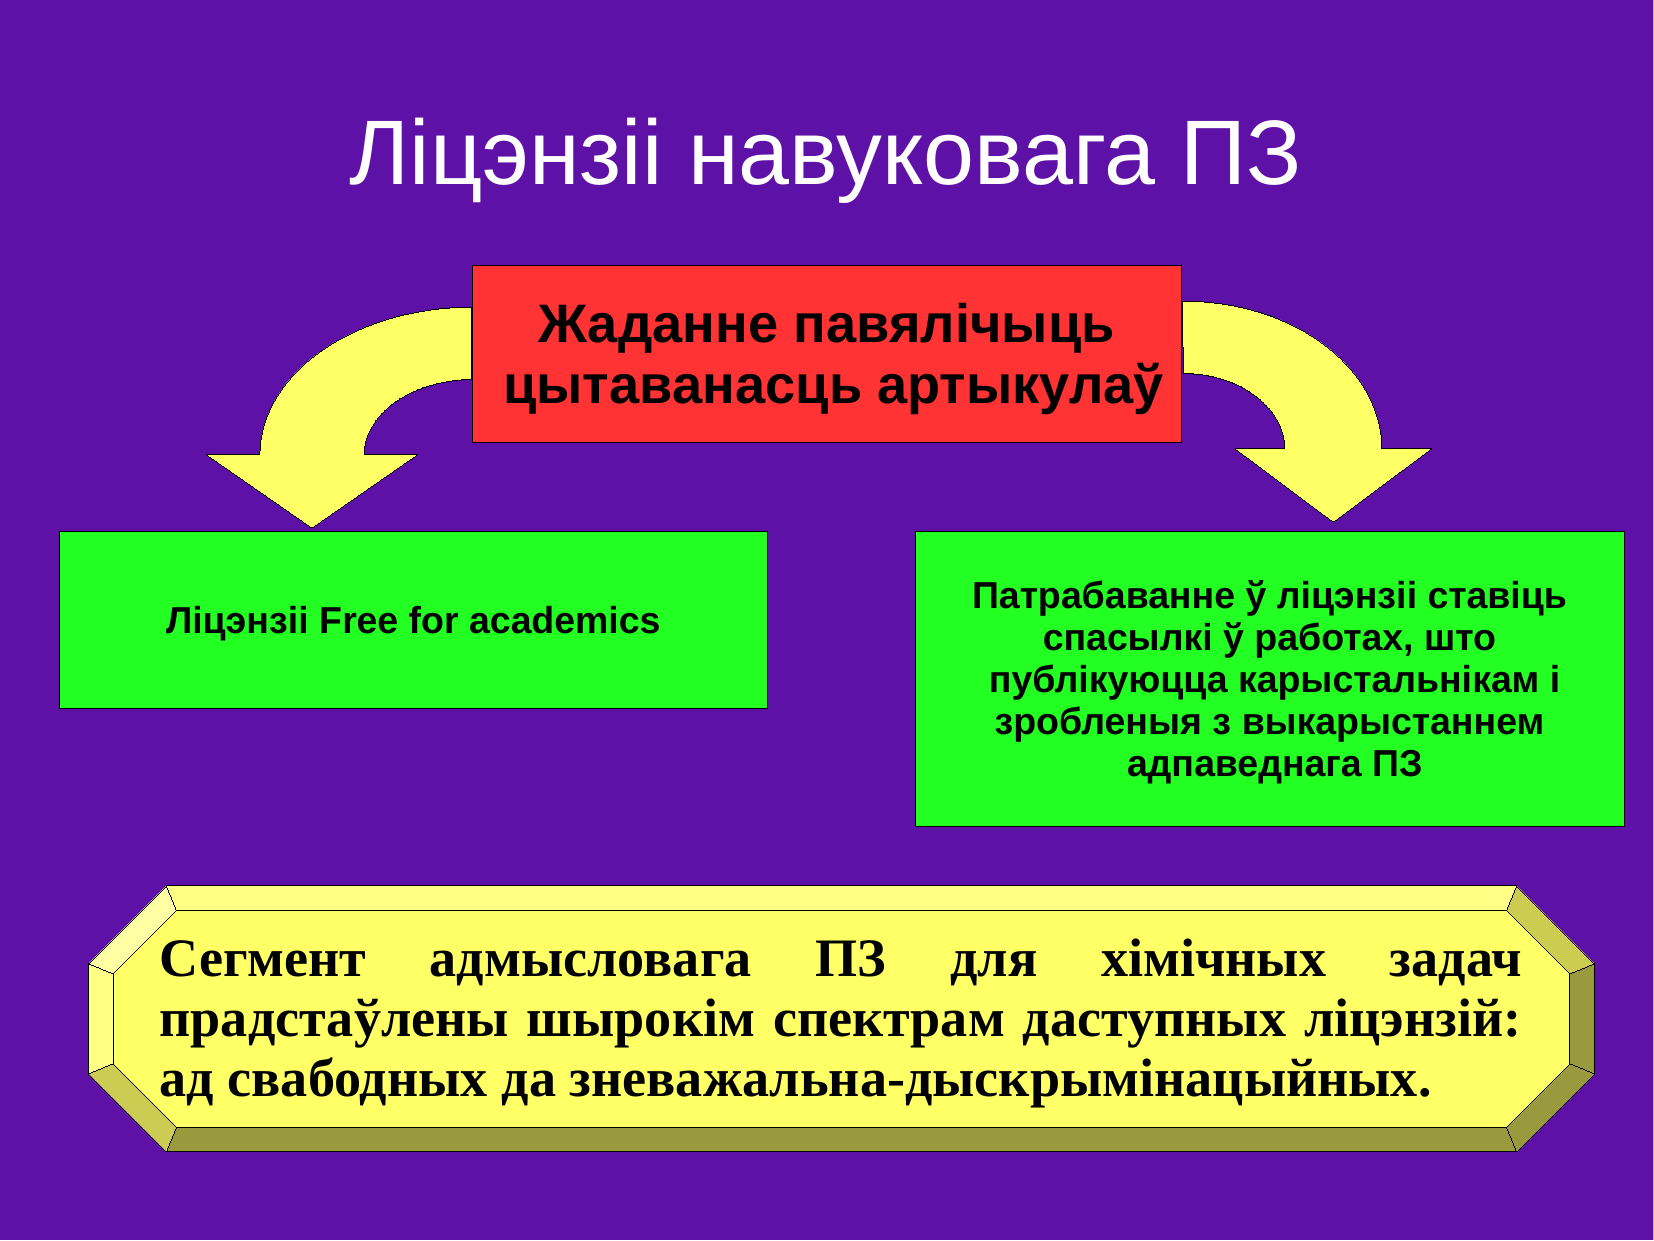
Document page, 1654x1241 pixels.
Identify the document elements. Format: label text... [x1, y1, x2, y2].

text_box [1182, 301, 1432, 522]
text_box Патрабаванне ў ліцэнзіі ставіць спасылкі ў работах, што публікуюцца карыстальнікам і зробленыя з выкарыстаннем адпаведнага ПЗ [915, 531, 1625, 827]
text_box Жаданне павялічыць цытаванасць артыкулаў [472, 265, 1182, 443]
text_box [206, 307, 472, 528]
text_box Ліцэнзіі Free for academics [59, 531, 768, 709]
title Ліцэнзіі навуковага ПЗ [82, 56, 1571, 250]
text_box Сегмент адмысловага ПЗ для хімічных задач прадстаўлены шырокім спектрам даступных ліцэнзій: ад свабодных да зневажальна-дыскрымінацыйных. [114, 911, 1569, 1127]
